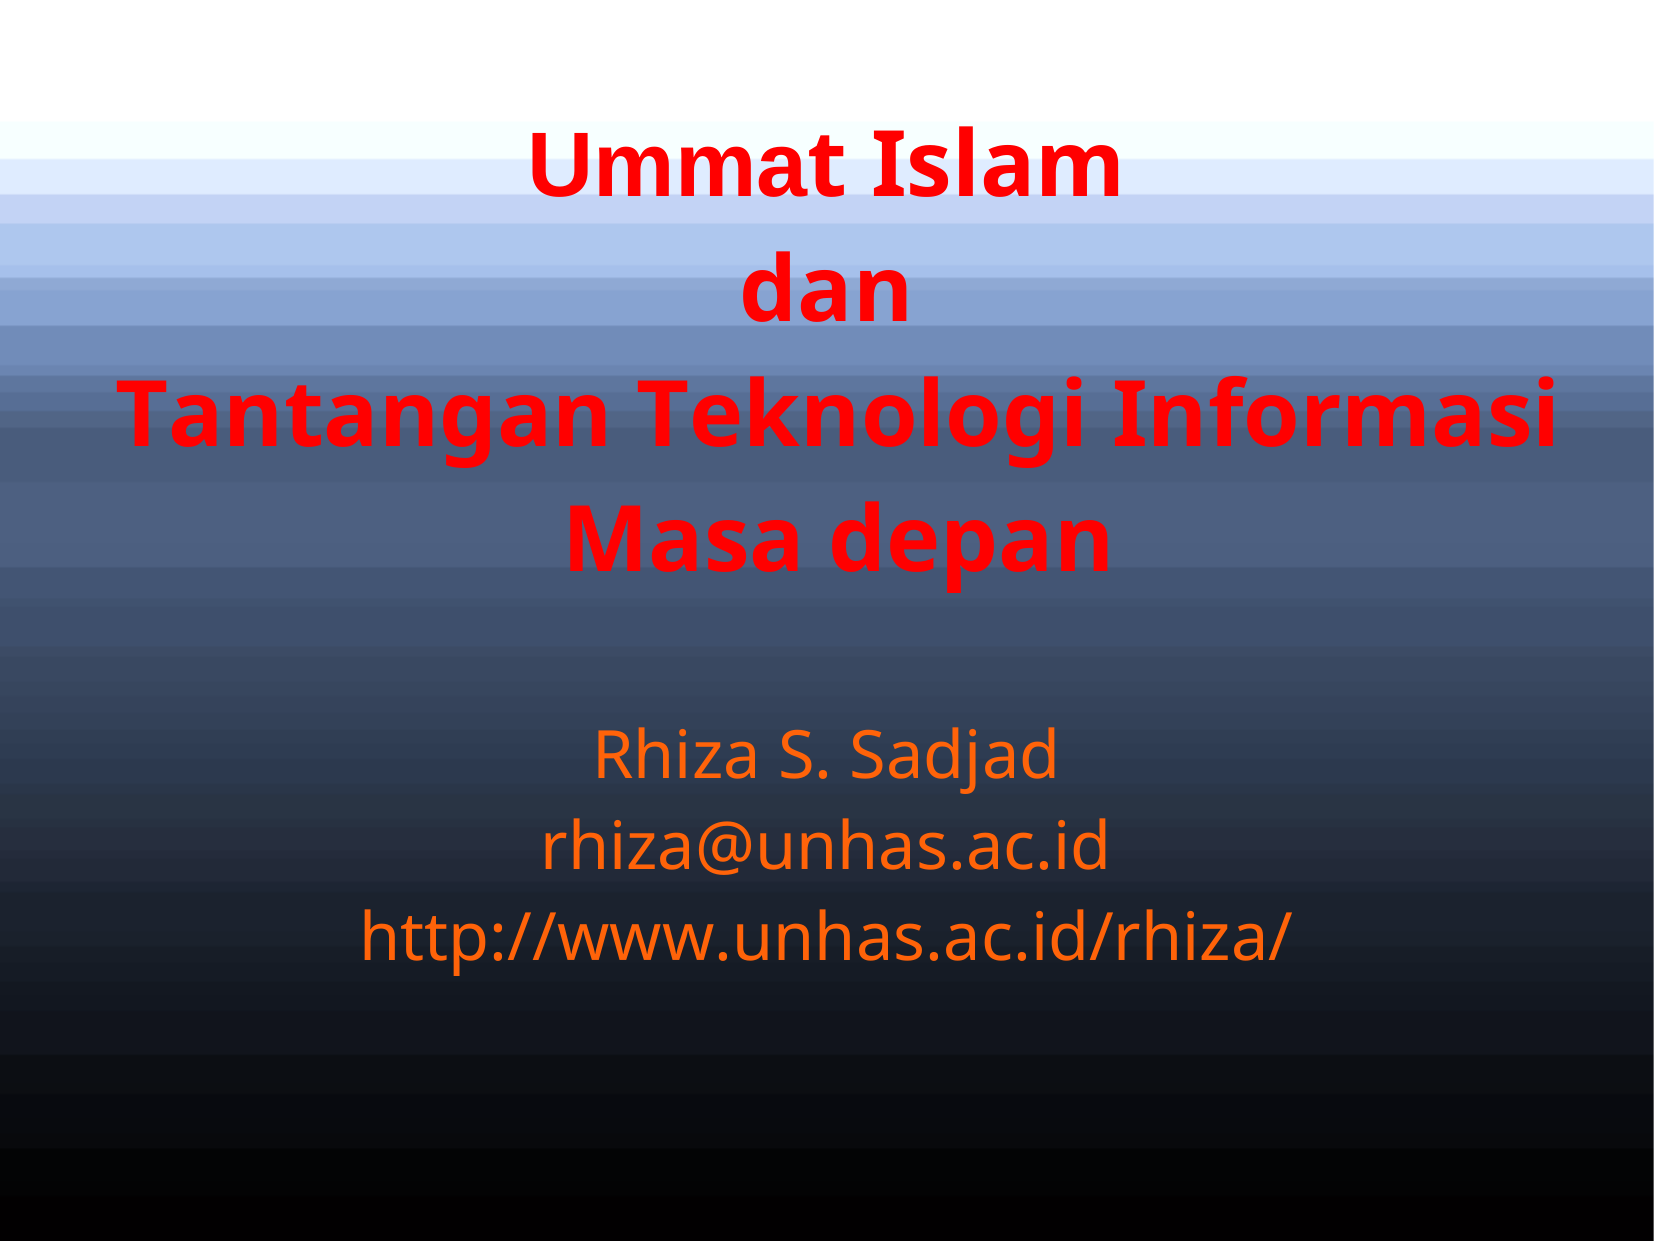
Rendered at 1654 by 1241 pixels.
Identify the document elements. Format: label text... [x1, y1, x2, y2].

title Ummat Islam dan Tantangan Teknologi Informasi Masa depan [94, 141, 1583, 556]
subtitle Rhiza S. Sadjad rhiza@unhas.ac.id http://www.unhas.ac.id/rhiza/ [82, 614, 1571, 1074]
picture [0, 0, 1654, 1241]
